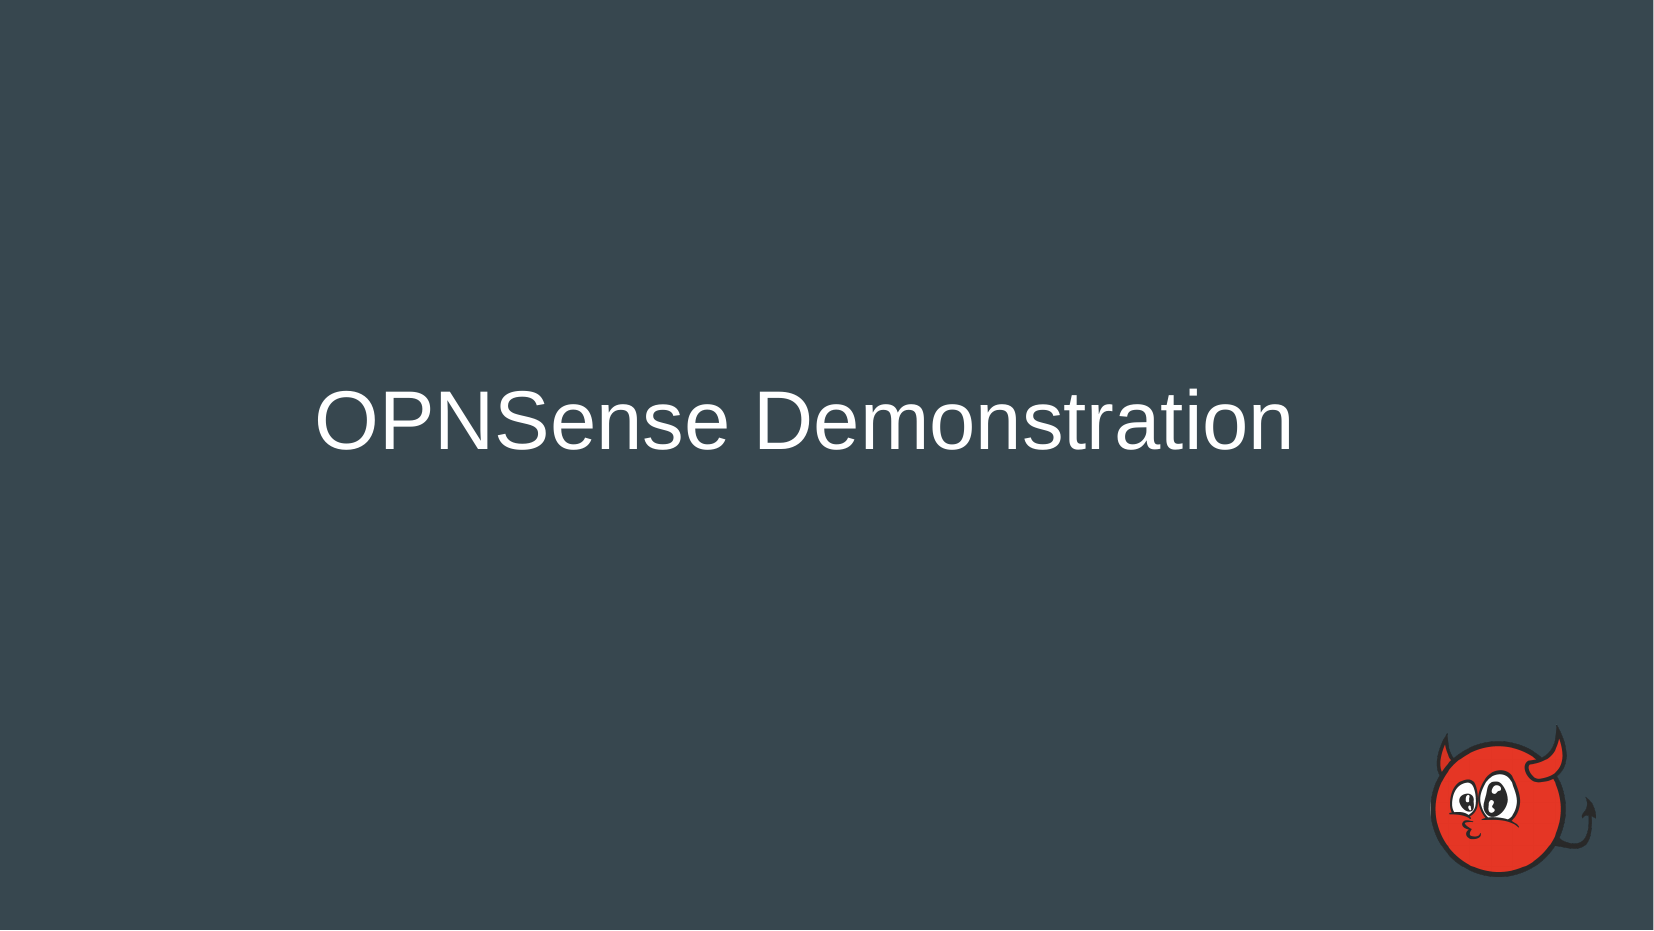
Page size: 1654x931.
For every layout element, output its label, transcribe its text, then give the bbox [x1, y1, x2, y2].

subtitle OPNSense Demonstration [95, 60, 1516, 782]
picture [1427, 717, 1598, 888]
